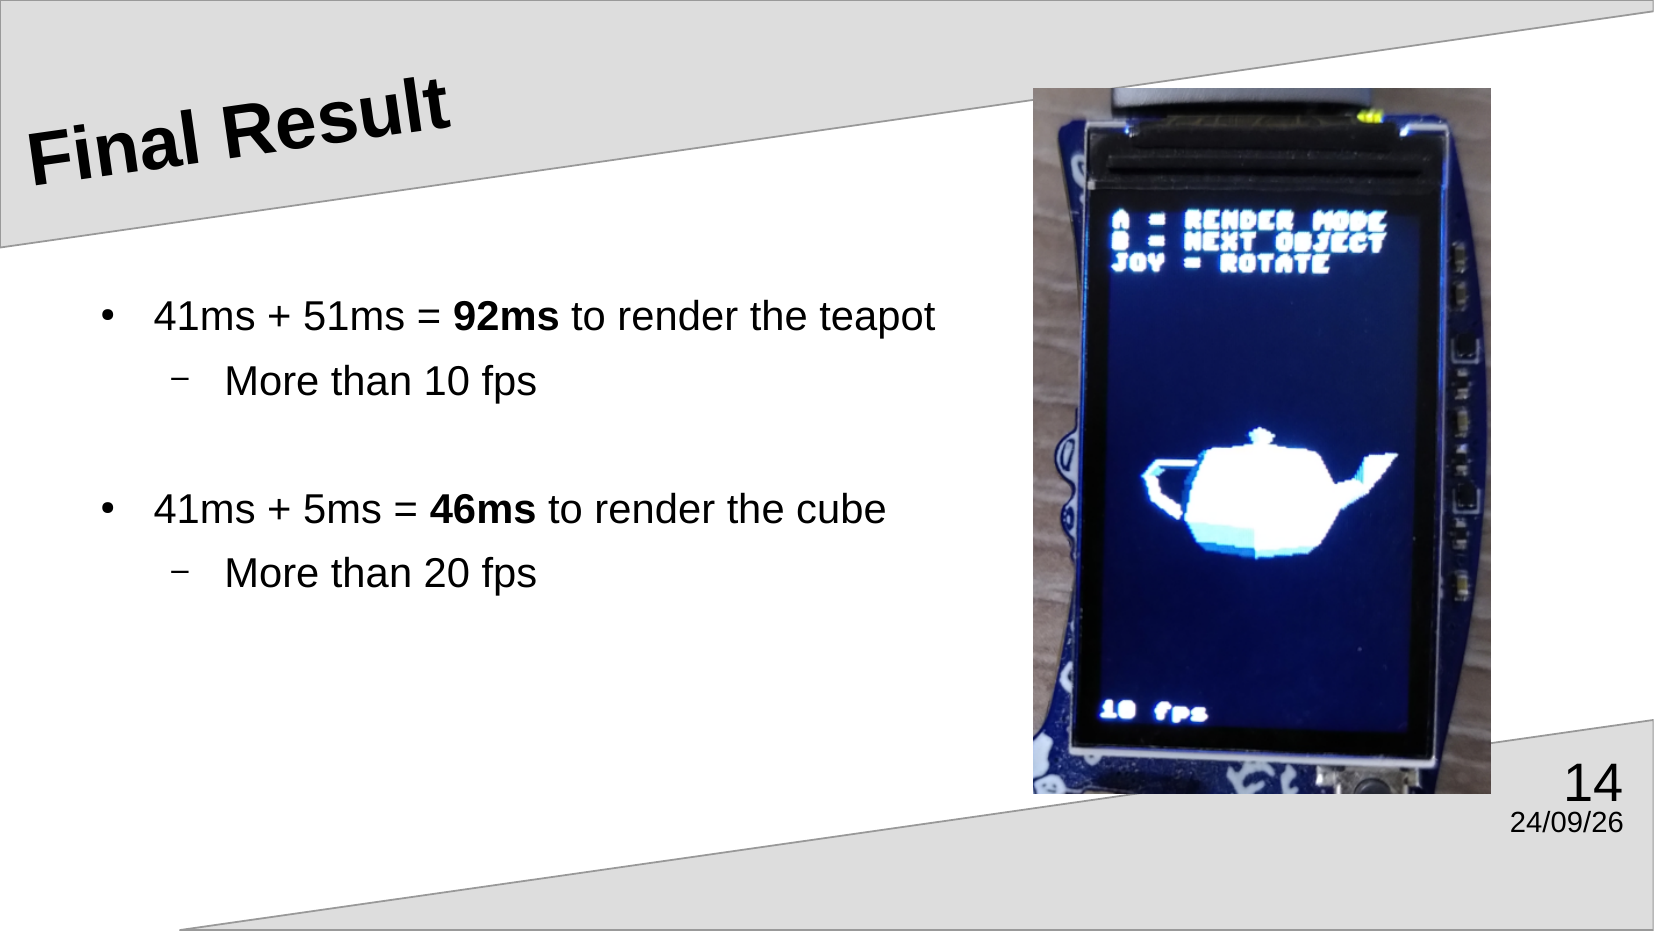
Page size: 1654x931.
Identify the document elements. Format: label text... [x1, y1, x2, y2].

title Final Result [16, 0, 1501, 239]
picture [1033, 88, 1491, 794]
list 41ms + 51ms = 92ms to render the teapot More than 10 fps 41ms + 5ms = 46ms to render the cube More than 20 fps [82, 292, 1447, 833]
